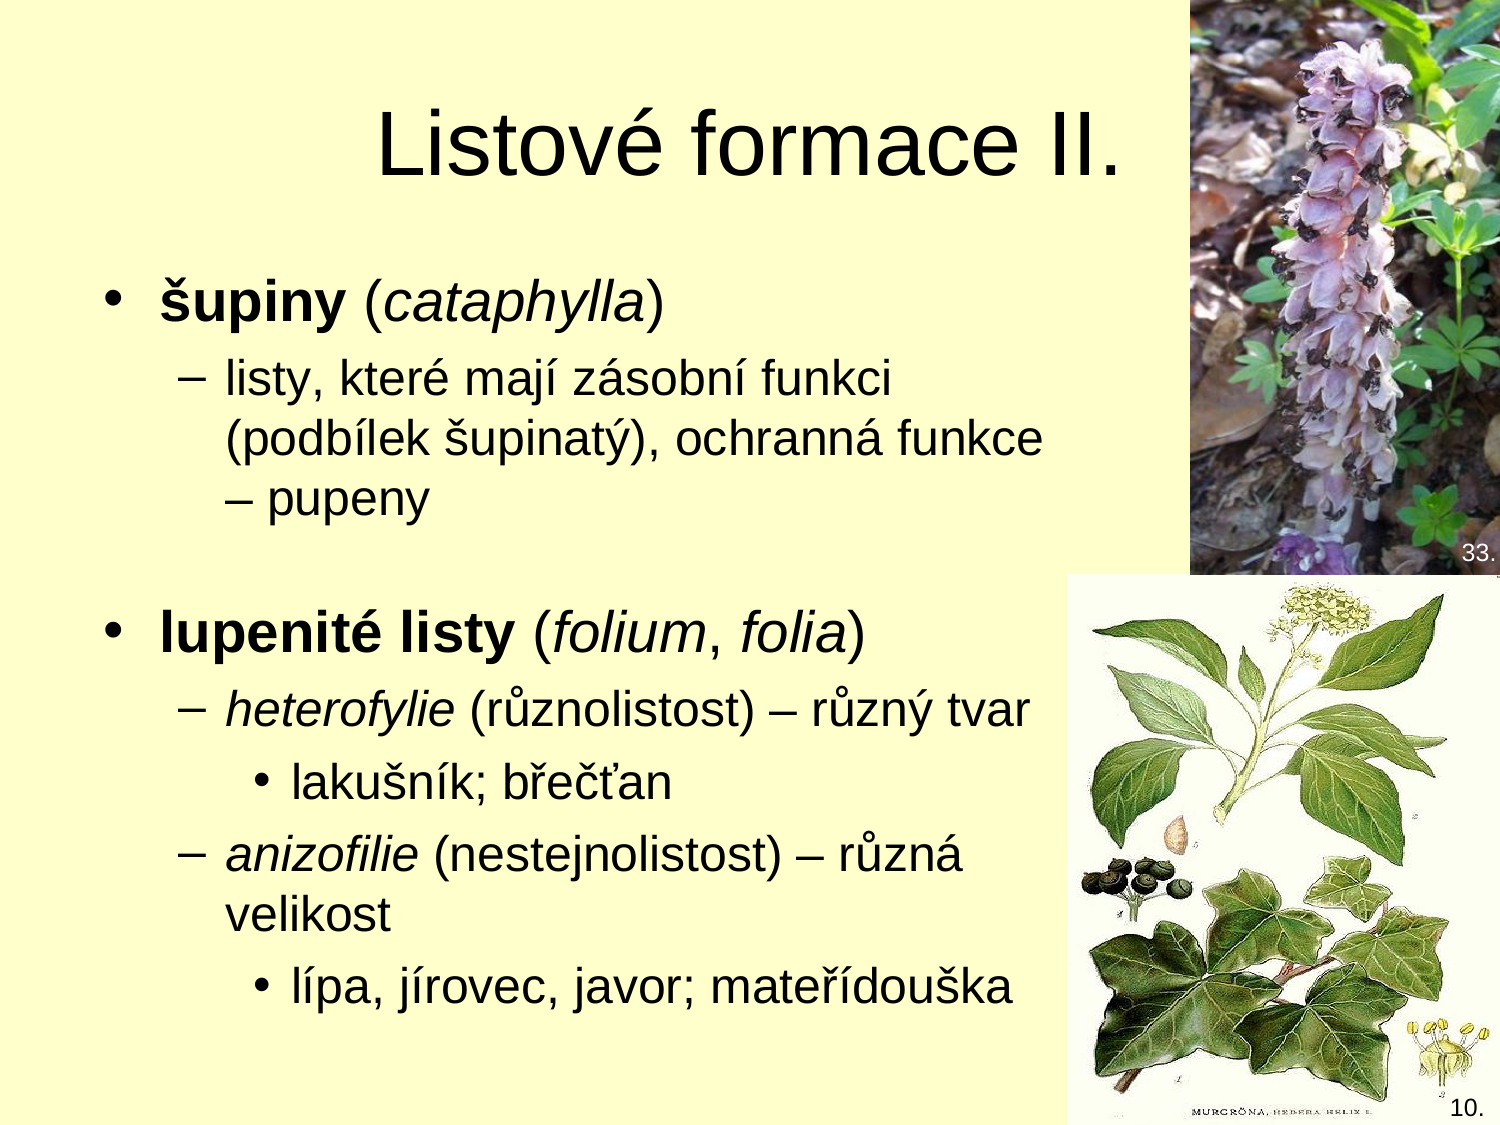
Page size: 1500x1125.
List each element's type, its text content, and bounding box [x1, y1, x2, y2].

list šupiny (cataphylla) listy, které mají zásobní funkci (podbílek šupinatý), ochranná funkce – pupeny lupenité listy (folium, folia) heterofylie (různolistost) – různý tvar lakušník; břečťan anizofilie (nestejnolistost) – různá velikost lípa, jírovec, javor; mateřídouška [88, 255, 1093, 1119]
text_box 33. [1446, 528, 1500, 575]
text_box 10. [1435, 1084, 1500, 1125]
title Listové formace II. [75, 45, 1190, 233]
picture [1067, 0, 1500, 1125]
